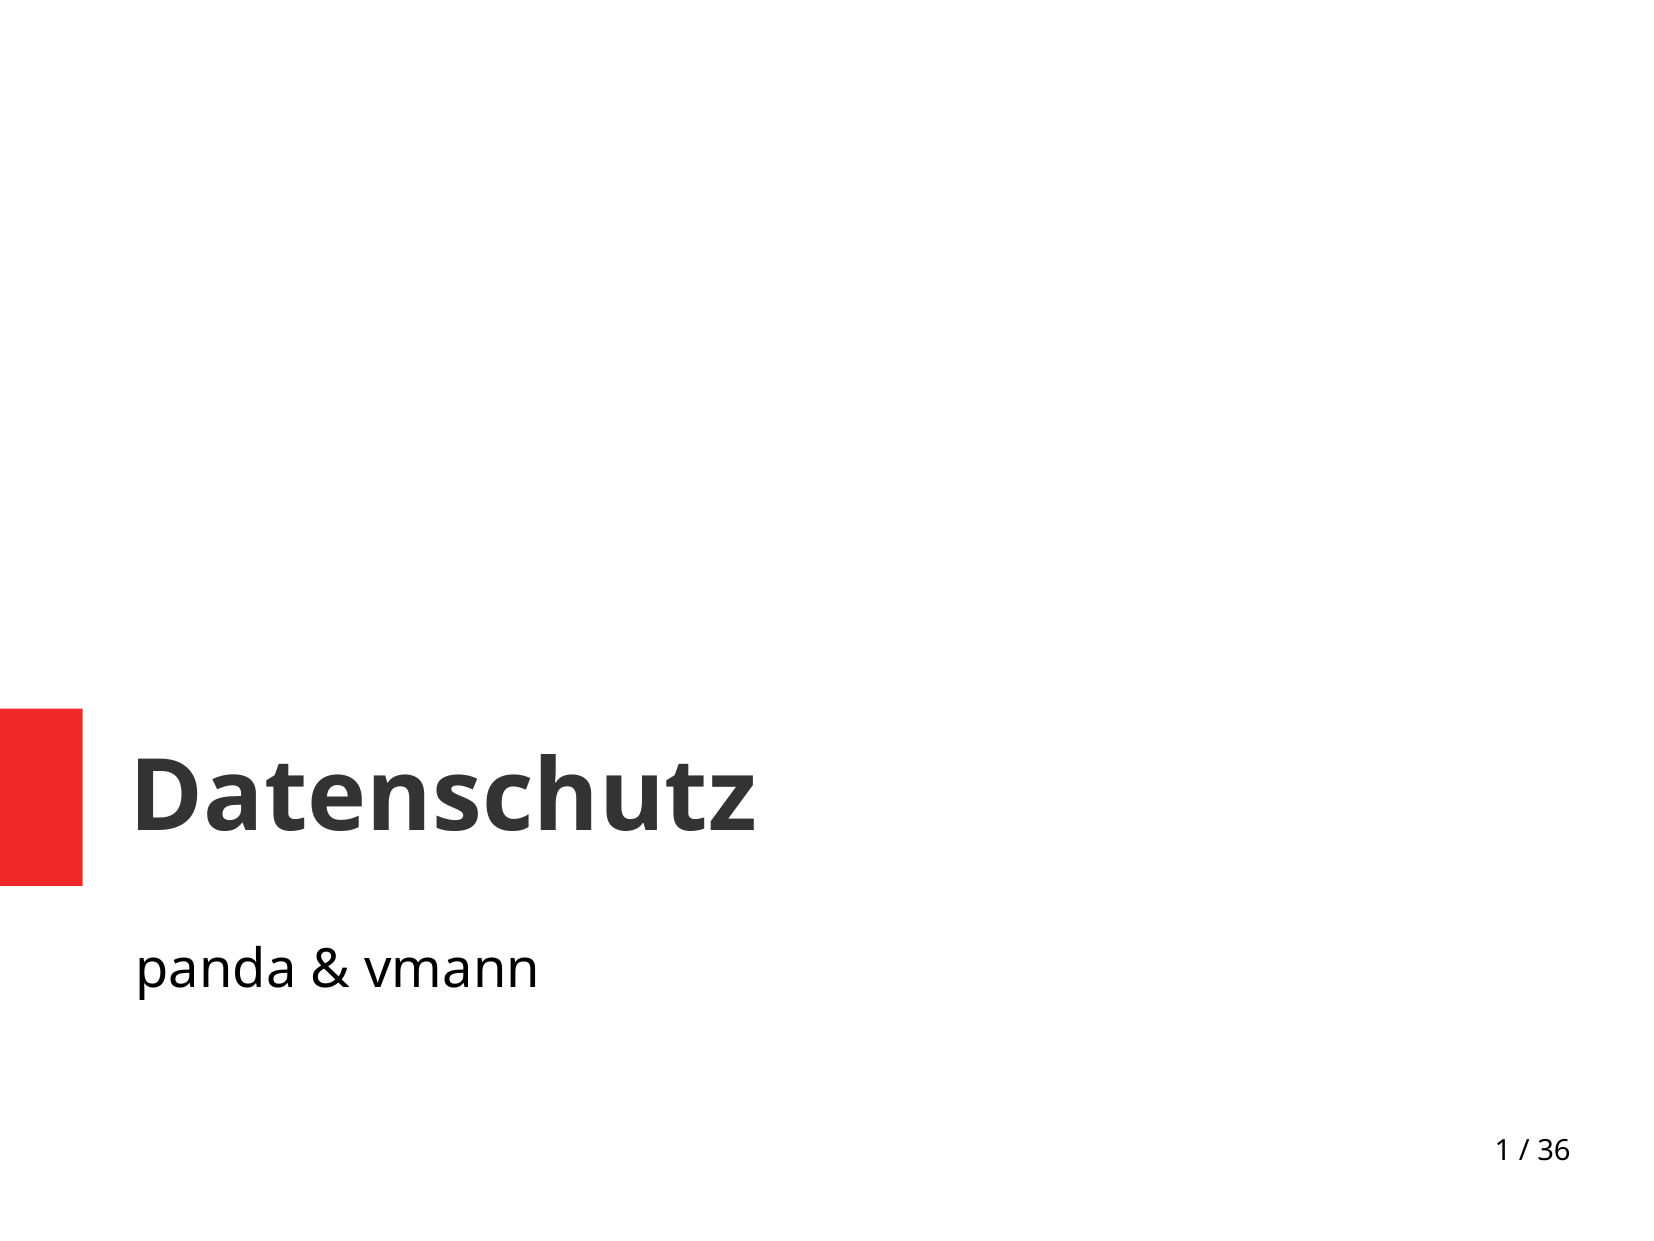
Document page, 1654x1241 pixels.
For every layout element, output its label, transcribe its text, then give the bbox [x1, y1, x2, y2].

title Datenschutz [129, 673, 1536, 910]
subtitle panda & vmann [135, 885, 1542, 1047]
